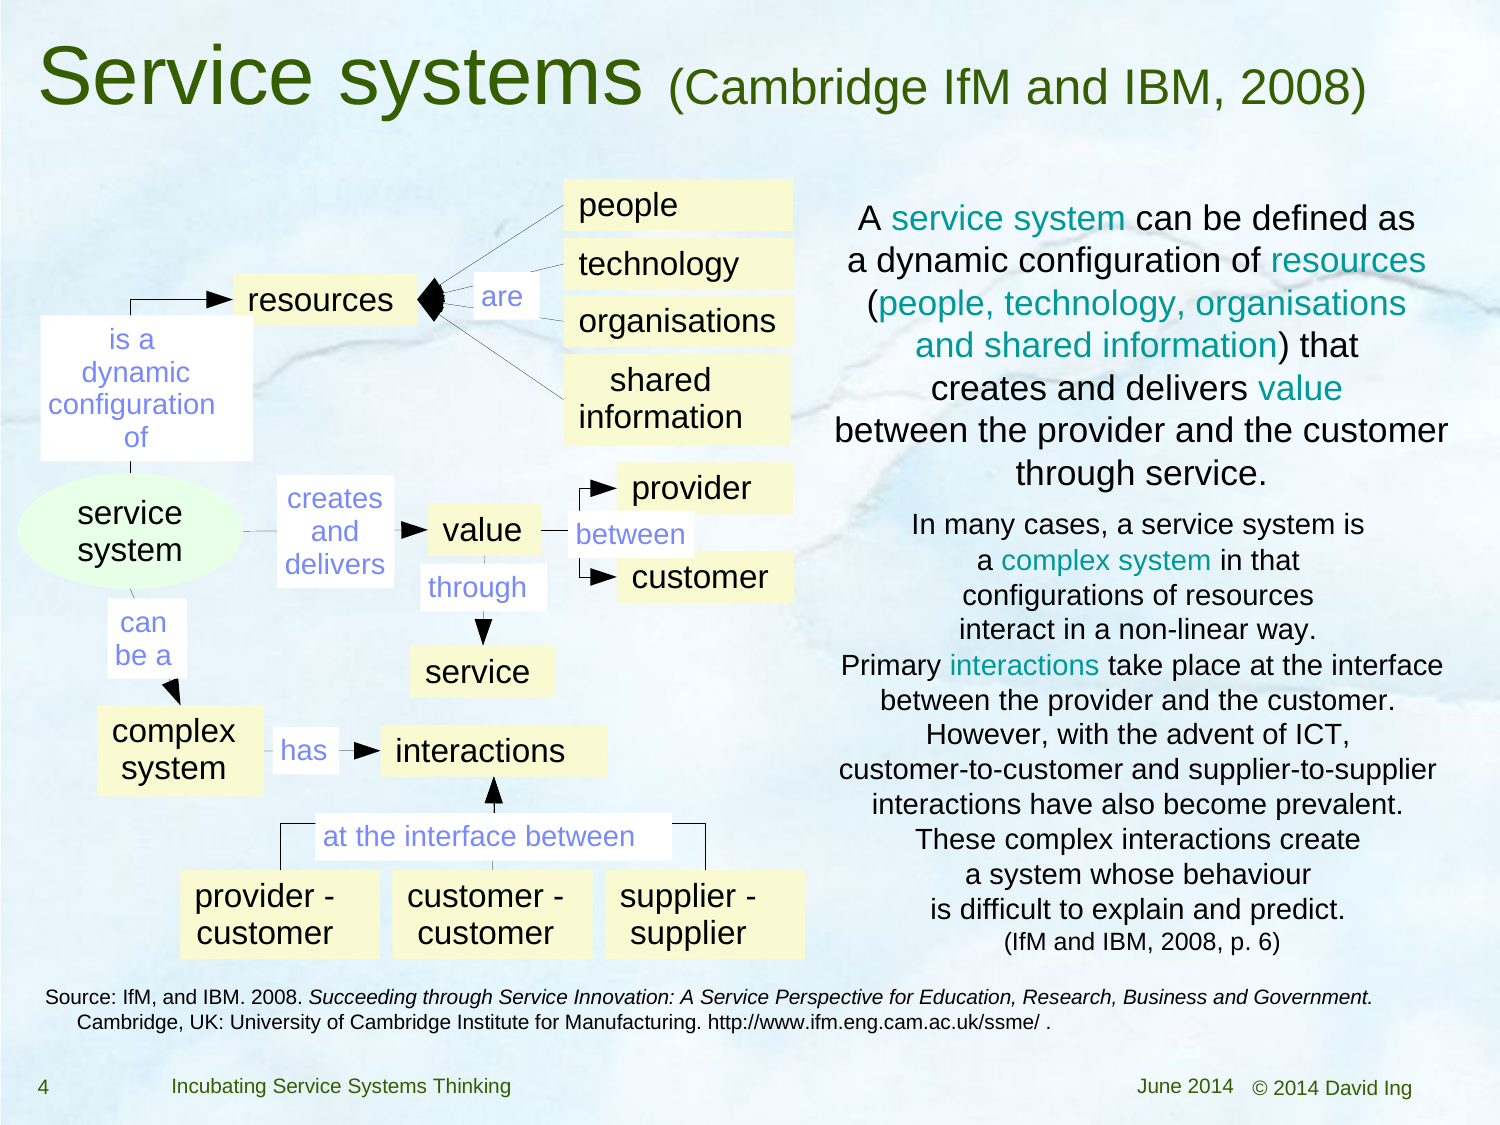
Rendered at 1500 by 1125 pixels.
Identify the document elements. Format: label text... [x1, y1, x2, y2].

text_box A service system can be defined as a dynamic configuration of resources (people, technology, organisations and shared information) that creates and delivers value between the provider and the customer through service. [819, 187, 1480, 519]
text_box service system [17, 473, 243, 590]
text_box between [568, 510, 695, 559]
text_box resources [232, 273, 418, 326]
text_box at the interface between [315, 813, 672, 861]
text_box is a dynamic configuration of [40, 315, 253, 462]
text_box through [420, 563, 547, 612]
title Service systems (Cambridge IfM and IBM, 2008) [37, 37, 1463, 152]
text_box can be a [107, 598, 187, 679]
text_box customer - customer [392, 870, 593, 959]
text_box supplier - supplier [605, 870, 806, 959]
text_box shared information [563, 354, 791, 446]
text_box technology [563, 238, 795, 290]
text_box provider - customer [179, 870, 380, 959]
text_box customer [616, 550, 795, 603]
text_box service [410, 645, 556, 698]
text_box In many cases, a service system is a complex system in that configurations of resources interact in a non-linear way. Primary interactions take place at the interface between the provider and the customer. However, with the advent of ICT, customer-to-customer and supplier-to-supplier interactions have also become prevalent. These complex interactions create a system whose behaviour is difficult to explain and predict. (IfM and IBM, 2008, p. 6) [824, 498, 1483, 978]
text_box complex system [97, 705, 265, 797]
text_box people [563, 178, 793, 231]
text_box Source: IfM, and IBM. 2008. Succeeding through Service Innovation: A Service Perspective for Education, Research, Business and Government. Cambridge, UK: University of Cambridge Institute for Manufacturing. http://www.ifm.eng.cam.ac.uk/ssme/ . - [30, 976, 1427, 1052]
text_box interactions [380, 724, 608, 777]
text_box value [427, 503, 542, 556]
text_box creates and delivers [277, 474, 395, 589]
text_box provider [616, 462, 793, 515]
text_box has [272, 726, 339, 775]
text_box organisations [563, 295, 795, 348]
text_box are [473, 272, 540, 320]
picture [0, 0, 1500, 1125]
